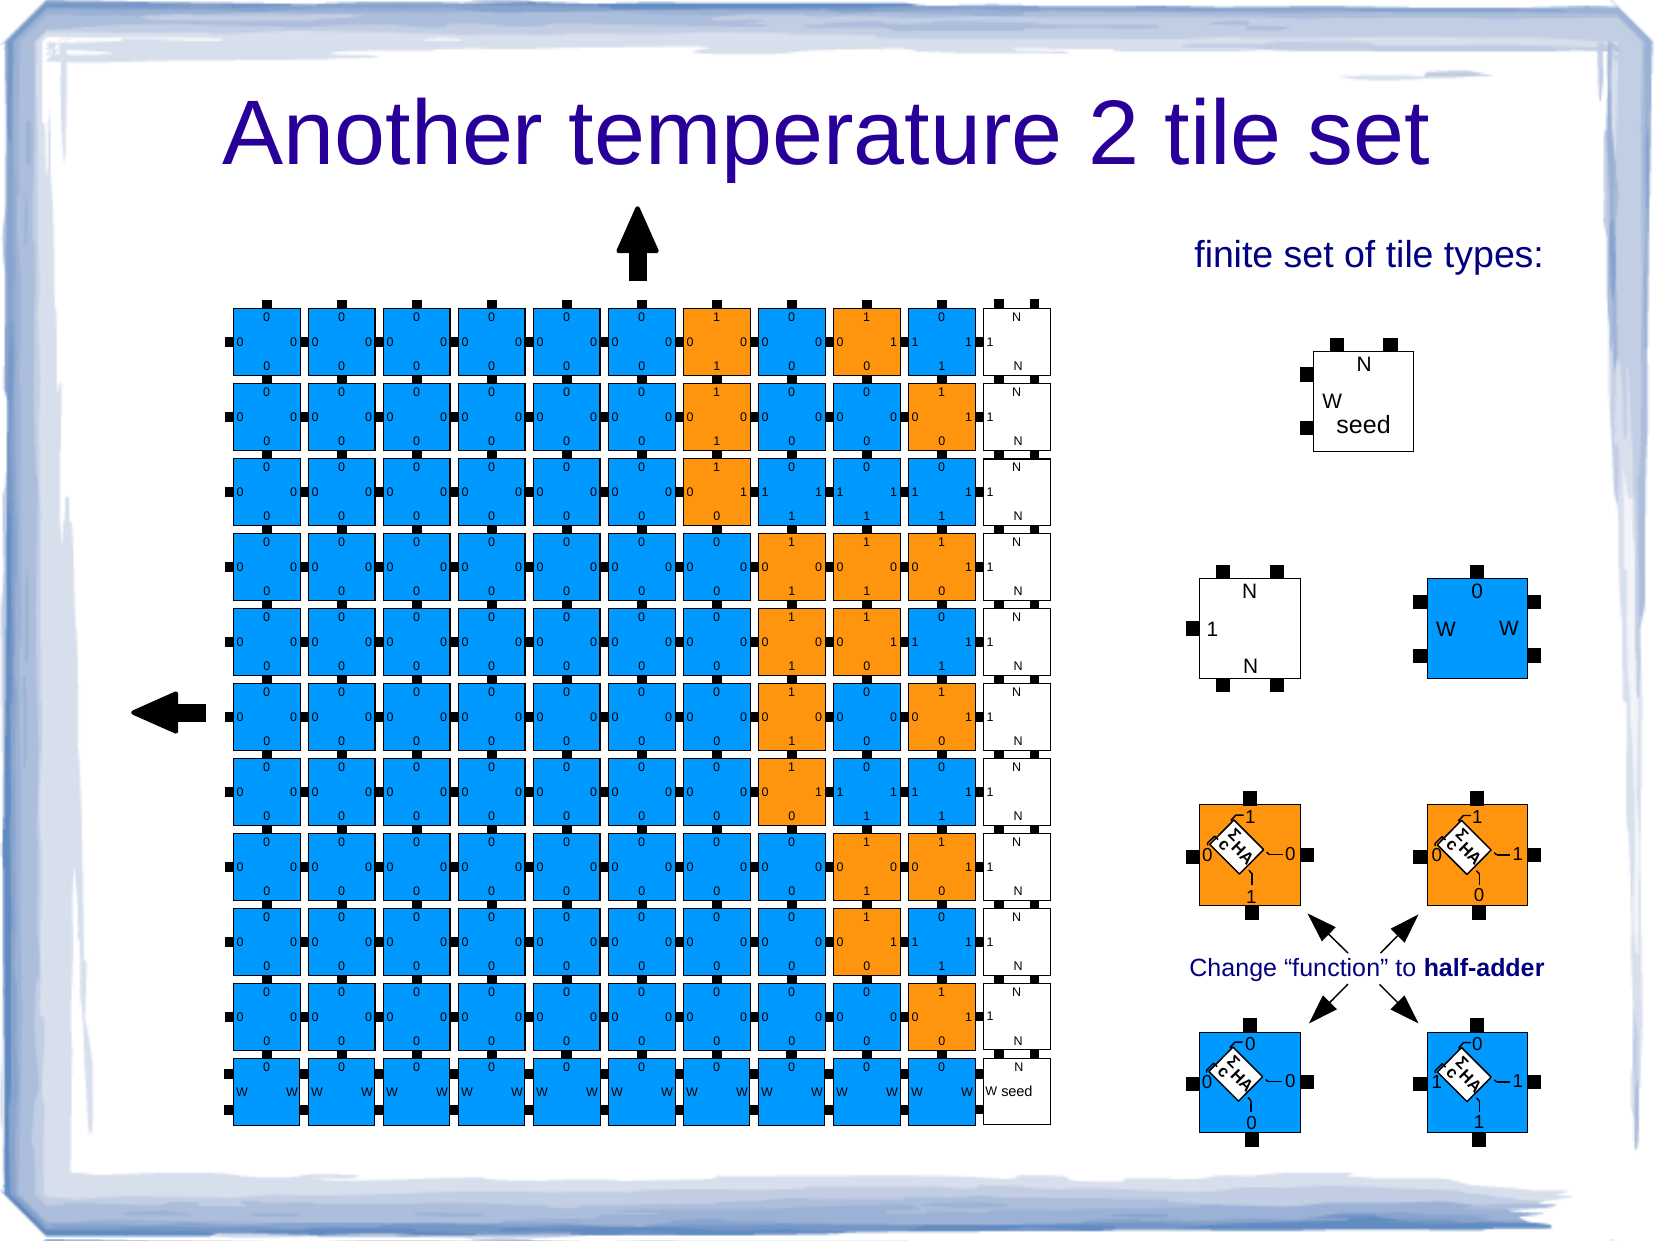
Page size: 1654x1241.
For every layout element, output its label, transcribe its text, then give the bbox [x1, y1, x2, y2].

text_box [937, 1051, 947, 1058]
text_box 0 [334, 383, 349, 401]
text_box [937, 751, 947, 758]
text_box 0 [383, 783, 397, 802]
text_box 1 [887, 333, 901, 351]
text_box N [1012, 432, 1024, 451]
text_box [712, 376, 722, 383]
text_box 0 [261, 507, 273, 526]
text_box 0 [758, 783, 772, 802]
text_box [937, 526, 947, 533]
text_box 0 [636, 957, 648, 976]
text_box 0 [662, 1008, 676, 1026]
text_box [525, 337, 533, 347]
text_box [525, 637, 533, 647]
text_box 0 [334, 983, 349, 1001]
text_box [533, 908, 601, 983]
text_box 0 [362, 633, 375, 651]
text_box [758, 683, 826, 751]
text_box 0 [512, 783, 525, 801]
text_box 1 [710, 308, 724, 326]
text_box seed [983, 1058, 1051, 1125]
text_box [308, 608, 376, 683]
text_box 0 [635, 1058, 649, 1076]
text_box 0 [486, 657, 497, 676]
text_box [862, 676, 872, 683]
text_box 0 [608, 858, 622, 877]
text_box 0 [261, 957, 273, 976]
text_box 0 [334, 458, 349, 476]
text_box [901, 862, 908, 872]
text_box [758, 458, 826, 526]
text_box 0 [383, 1008, 397, 1027]
text_box [976, 412, 983, 422]
text_box 0 [587, 483, 600, 501]
text_box 0 [559, 908, 574, 926]
text_box N [1010, 533, 1024, 552]
text_box 0 [1471, 882, 1487, 907]
text_box [375, 412, 383, 422]
text_box 0 [833, 408, 847, 427]
text_box 0 [587, 1008, 600, 1026]
text_box 0 [1199, 1070, 1215, 1094]
text_box 0 [383, 858, 397, 877]
text_box 0 [383, 558, 397, 577]
text_box [608, 533, 676, 601]
text_box 1 [786, 732, 798, 751]
text_box HA [1228, 1066, 1258, 1097]
text_box [712, 526, 722, 533]
text_box 0 [833, 633, 847, 652]
text_box [675, 337, 683, 347]
text_box 0 [833, 708, 847, 727]
text_box 0 [635, 833, 649, 851]
text_box 0 [711, 582, 723, 601]
text_box [901, 712, 908, 722]
text_box [1472, 1135, 1486, 1147]
text_box [600, 712, 608, 722]
text_box 1 [962, 333, 976, 351]
text_box [862, 601, 872, 608]
text_box 0 [683, 633, 697, 652]
text_box 0 [587, 633, 600, 651]
text_box [1301, 848, 1314, 862]
text_box [683, 983, 751, 1051]
text_box 0 [608, 558, 622, 577]
text_box 1 [785, 608, 799, 626]
text_box 0 [409, 758, 424, 776]
text_box 0 [362, 708, 375, 726]
text_box [937, 826, 947, 833]
text_box 0 [484, 683, 499, 701]
text_box 0 [383, 933, 397, 952]
text_box 0 [786, 357, 798, 376]
text_box [826, 862, 833, 872]
text_box [676, 712, 683, 722]
text_box [533, 608, 601, 683]
text_box 0 [936, 432, 948, 451]
text_box [383, 308, 451, 383]
text_box 0 [260, 683, 274, 701]
text_box W [1313, 381, 1351, 422]
text_box [862, 1051, 872, 1058]
text_box [1245, 909, 1259, 920]
text_box [976, 637, 983, 647]
text_box 1 [710, 383, 724, 401]
text_box [608, 908, 676, 976]
text_box 0 [737, 933, 751, 951]
text_box 1 [983, 708, 997, 726]
text_box 0 [608, 783, 622, 802]
text_box 1 [887, 783, 901, 801]
text_box 0 [484, 908, 499, 926]
text_box [825, 562, 833, 572]
text_box [750, 337, 758, 347]
text_box W [458, 1083, 476, 1102]
text_box [937, 601, 947, 608]
text_box 1 [785, 683, 799, 701]
text_box 0 [486, 1032, 497, 1051]
text_box 0 [287, 858, 301, 876]
text_box [308, 983, 376, 1058]
text_box Σ [1453, 1053, 1471, 1071]
text_box 0 [887, 708, 901, 726]
text_box [233, 533, 301, 601]
text_box [375, 637, 383, 647]
text_box 0 [336, 582, 347, 601]
text_box 1 [861, 507, 873, 526]
text_box [1186, 850, 1199, 864]
text_box W [533, 1083, 551, 1102]
text_box 0 [833, 333, 847, 352]
text_box [1383, 338, 1398, 352]
text_box [533, 983, 601, 1058]
text_box 0 [411, 582, 422, 601]
text_box 0 [812, 858, 826, 876]
text_box 0 [334, 908, 349, 926]
text_box 1 [1507, 842, 1528, 867]
text_box 0 [812, 633, 826, 651]
text_box 0 [484, 458, 499, 476]
text_box [533, 758, 601, 833]
text_box [233, 758, 301, 826]
text_box N [1010, 308, 1024, 327]
text_box 0 [833, 933, 847, 952]
text_box 1 [935, 683, 949, 701]
text_box 0 [411, 732, 422, 751]
text_box 0 [662, 408, 676, 426]
text_box 0 [486, 957, 497, 976]
text_box 0 [861, 1032, 873, 1051]
text_box 0 [512, 558, 525, 576]
text_box 0 [458, 333, 472, 352]
text_box 0 [861, 732, 873, 751]
text_box 0 [1427, 843, 1447, 867]
text_box 1 [935, 533, 949, 551]
text_box [758, 833, 826, 901]
text_box [1199, 565, 1301, 692]
text_box 0 [287, 408, 301, 426]
text_box [375, 787, 383, 797]
text_box 1 [935, 983, 949, 1001]
text_box [712, 676, 722, 683]
text_box 1 [936, 807, 948, 826]
text_box 0 [287, 483, 301, 501]
text_box [750, 562, 758, 572]
text_box [1245, 1135, 1259, 1147]
text_box [833, 533, 901, 601]
text_box 0 [935, 608, 949, 626]
text_box 0 [561, 507, 572, 526]
text_box 0 [786, 882, 798, 901]
text_box 1 [861, 582, 873, 601]
text_box 0 [233, 333, 247, 352]
text_box [676, 787, 683, 797]
text_box 0 [860, 758, 874, 776]
text_box 0 [533, 483, 547, 502]
text_box N [1013, 1058, 1025, 1076]
text_box [375, 487, 383, 497]
text_box 0 [308, 558, 322, 577]
text_box N [1012, 657, 1024, 676]
text_box seed [1313, 351, 1414, 452]
text_box [225, 937, 233, 947]
text_box [937, 901, 947, 908]
text_box [637, 826, 647, 833]
text_box [826, 787, 833, 797]
text_box [458, 608, 526, 683]
text_box [458, 908, 526, 983]
text_box 0 [711, 507, 723, 526]
text_box 0 [758, 408, 772, 427]
text_box 1 [962, 408, 976, 426]
text_box 1 [1471, 1110, 1487, 1135]
text_box [233, 908, 301, 976]
text_box [683, 833, 751, 901]
text_box 0 [411, 507, 422, 526]
text_box 0 [486, 357, 497, 376]
text_box [458, 683, 526, 758]
text_box 0 [561, 882, 572, 901]
text_box [608, 833, 676, 901]
text_box [533, 533, 601, 608]
text_box [450, 712, 458, 722]
text_box 0 [636, 732, 648, 751]
text_box [751, 487, 758, 497]
text_box 0 [662, 633, 676, 651]
text_box 0 [458, 858, 472, 877]
text_box 0 [758, 1008, 772, 1027]
text_box W [733, 1083, 750, 1101]
text_box 0 [383, 408, 397, 427]
text_box 0 [533, 933, 547, 952]
text_box 0 [936, 1032, 948, 1051]
text_box [901, 412, 908, 422]
text_box [233, 308, 301, 376]
text_box 0 [833, 858, 847, 877]
text_box 1 [861, 807, 873, 826]
text_box 0 [636, 432, 648, 451]
text_box [375, 712, 383, 722]
text_box 0 [437, 633, 450, 651]
text_box [233, 608, 301, 676]
text_box W [983, 1082, 999, 1101]
text_box [1470, 1018, 1484, 1032]
text_box 1 [983, 783, 997, 801]
text_box 0 [784, 1058, 799, 1076]
text_box 0 [484, 1058, 499, 1076]
text_box 0 [484, 383, 499, 401]
text_box [826, 937, 833, 947]
text_box 0 [486, 507, 497, 526]
text_box 0 [233, 1008, 247, 1027]
text_box 0 [608, 333, 622, 352]
text_box 0 [287, 1008, 301, 1026]
text_box [751, 787, 758, 797]
text_box 0 [336, 507, 347, 526]
text_box 1 [861, 882, 873, 901]
text_box N [1010, 683, 1024, 701]
text_box 0 [711, 807, 723, 826]
text_box 0 [308, 933, 322, 952]
text_box 0 [1243, 1110, 1260, 1135]
text_box 0 [458, 933, 472, 952]
text_box 0 [261, 582, 273, 601]
text_box [833, 608, 901, 676]
text_box 0 [758, 558, 772, 577]
text_box [908, 683, 976, 751]
text_box 0 [587, 783, 600, 801]
text_box [608, 458, 676, 526]
text_box [1413, 850, 1427, 864]
text_box 0 [559, 383, 574, 401]
text_box [262, 976, 272, 983]
text_box 0 [334, 833, 349, 851]
text_box 1 [983, 558, 997, 576]
text_box [683, 533, 751, 601]
text_box 1 [983, 633, 997, 651]
text_box 0 [533, 408, 547, 427]
text_box [976, 1012, 983, 1021]
text_box 0 [662, 858, 676, 876]
text_box [683, 458, 751, 526]
text_box 0 [662, 933, 676, 951]
text_box 0 [561, 657, 572, 676]
text_box [450, 337, 458, 347]
text_box 0 [512, 933, 525, 951]
text_box 0 [737, 783, 751, 801]
text_box N [1012, 357, 1024, 376]
text_box [600, 412, 608, 422]
text_box 1 [710, 458, 724, 476]
text_box [758, 908, 826, 976]
text_box 0 [608, 408, 622, 427]
text_box 0 [561, 957, 572, 976]
text_box 0 [1239, 1032, 1260, 1056]
text_box 0 [334, 1058, 349, 1076]
text_box [976, 337, 983, 347]
text_box [676, 562, 683, 572]
text_box 0 [860, 383, 874, 401]
text_box [637, 376, 647, 383]
text_box 0 [334, 533, 349, 551]
text_box [787, 976, 797, 983]
text_box N [1012, 882, 1024, 901]
text_box [450, 1012, 458, 1022]
text_box 1 [860, 908, 874, 926]
text_box 0 [758, 933, 772, 952]
text_box [683, 308, 751, 376]
text_box N [1010, 459, 1024, 477]
text_box W [659, 1083, 676, 1101]
text_box HA [1457, 1067, 1487, 1097]
text_box 0 [409, 608, 424, 626]
text_box 0 [887, 858, 901, 876]
text_box W [908, 1083, 926, 1102]
text_box 0 [635, 758, 649, 776]
text_box 0 [636, 882, 648, 901]
text_box [758, 608, 826, 676]
text_box [712, 826, 722, 833]
text_box c [1216, 1064, 1232, 1080]
text_box [976, 787, 983, 797]
text_box 0 [561, 1032, 572, 1051]
text_box 0 [936, 882, 948, 901]
text_box 0 [233, 783, 247, 802]
text_box [1528, 848, 1541, 862]
text_box 0 [683, 333, 697, 352]
text_box [1413, 1077, 1427, 1091]
text_box 0 [812, 333, 826, 351]
text_box [637, 526, 647, 533]
text_box 0 [484, 308, 499, 326]
text_box [1470, 791, 1484, 804]
text_box 0 [512, 483, 525, 501]
text_box 0 [287, 558, 301, 576]
text_box 0 [484, 758, 499, 776]
text_box 0 [409, 533, 424, 551]
text_box [751, 1012, 758, 1022]
text_box [826, 712, 833, 722]
text_box W [808, 1083, 825, 1101]
text_box 0 [533, 858, 547, 877]
text_box 0 [486, 732, 497, 751]
text_box [676, 637, 683, 647]
text_box 0 [260, 608, 274, 626]
text_box 0 [635, 608, 649, 626]
text_box 0 [785, 983, 799, 1001]
text_box [600, 637, 608, 647]
text_box 0 [411, 957, 422, 976]
text_box [308, 533, 376, 608]
text_box 1 [962, 483, 976, 501]
text_box 0 [233, 483, 247, 502]
text_box 0 [308, 708, 322, 727]
text_box [976, 862, 983, 872]
text_box 1 [983, 483, 997, 502]
text_box 0 [533, 783, 547, 802]
text_box N [1010, 983, 1024, 1001]
text_box 0 [1464, 578, 1490, 605]
text_box [908, 983, 976, 1051]
text_box 0 [362, 1008, 375, 1026]
text_box 1 [833, 483, 847, 502]
title Change “function” to half-adder [1159, 948, 1575, 988]
text_box 0 [785, 908, 799, 926]
text_box c [1444, 837, 1461, 853]
text_box 0 [458, 783, 472, 802]
text_box finite set of tile types: [1179, 226, 1593, 284]
text_box 0 [409, 908, 424, 926]
text_box 0 [561, 732, 572, 751]
text_box 0 [662, 783, 676, 801]
text_box 0 [1280, 842, 1301, 867]
text_box 0 [758, 858, 772, 877]
text_box 0 [758, 633, 772, 652]
text_box [712, 1051, 722, 1058]
text_box [862, 976, 872, 983]
text_box [450, 637, 458, 647]
text_box 0 [812, 1008, 826, 1026]
text_box [676, 1012, 683, 1022]
text_box 1 [983, 1008, 997, 1026]
text_box [758, 758, 826, 826]
text_box [308, 683, 376, 758]
text_box [608, 383, 676, 451]
text_box [301, 412, 308, 422]
text_box [225, 337, 233, 347]
text_box 0 [261, 357, 273, 376]
text_box 0 [512, 633, 525, 651]
text_box 0 [786, 432, 798, 451]
text_box [383, 383, 451, 458]
text_box 0 [287, 933, 301, 951]
text_box [301, 937, 308, 947]
text_box 0 [437, 708, 450, 726]
text_box [600, 937, 608, 947]
text_box [862, 901, 872, 908]
text_box 0 [233, 558, 247, 577]
text_box 1 [962, 633, 976, 651]
text_box [301, 487, 308, 497]
text_box 0 [336, 732, 347, 751]
text_box 0 [587, 558, 600, 576]
text_box 0 [486, 882, 497, 901]
text_box 1 [936, 657, 948, 676]
text_box W [1427, 609, 1465, 649]
text_box [225, 562, 233, 572]
text_box 1 [908, 333, 922, 352]
text_box [908, 908, 976, 976]
text_box [637, 300, 647, 308]
text_box [937, 376, 947, 383]
text_box [908, 308, 976, 376]
text_box 0 [559, 533, 574, 551]
text_box 0 [833, 1008, 847, 1027]
text_box W [1490, 608, 1528, 649]
text_box 0 [411, 882, 422, 901]
text_box [375, 862, 383, 872]
text_box [712, 601, 722, 608]
text_box [301, 337, 308, 347]
text_box [637, 451, 647, 458]
title Another temperature 2 tile set [82, 57, 1571, 209]
text_box [525, 412, 533, 422]
text_box [676, 862, 683, 872]
text_box 0 [636, 807, 648, 826]
text_box 0 [785, 308, 799, 326]
text_box 0 [559, 458, 574, 476]
text_box [301, 712, 308, 722]
text_box [712, 300, 722, 308]
text_box N [1010, 908, 1024, 926]
text_box [683, 683, 751, 751]
text_box [301, 1012, 308, 1022]
text_box [525, 712, 533, 722]
text_box 0 [908, 408, 922, 427]
text_box 1 [908, 783, 922, 802]
text_box [600, 1012, 608, 1022]
text_box Σ [1226, 826, 1243, 844]
text_box [976, 712, 983, 722]
text_box [562, 300, 572, 308]
text_box 0 [860, 983, 874, 1001]
text_box 1 [786, 657, 798, 676]
text_box [375, 562, 383, 572]
text_box [458, 383, 526, 458]
text_box [233, 833, 301, 901]
text_box [450, 562, 458, 572]
text_box [1472, 907, 1486, 920]
text_box [533, 683, 601, 758]
text_box 0 [758, 708, 772, 727]
text_box 0 [737, 558, 751, 576]
text_box 0 [409, 683, 424, 701]
text_box HA [1229, 839, 1259, 869]
text_box [862, 376, 872, 383]
text_box 0 [233, 858, 247, 877]
text_box 0 [260, 833, 274, 851]
text_box 0 [334, 608, 349, 626]
text_box [1413, 578, 1541, 679]
text_box 0 [383, 483, 397, 502]
text_box 0 [512, 858, 525, 876]
text_box [637, 751, 647, 758]
text_box 0 [786, 957, 798, 976]
text_box 0 [383, 333, 397, 352]
text_box 1 [983, 858, 997, 876]
text_box 0 [287, 633, 301, 651]
text_box [712, 976, 722, 983]
text_box 0 [785, 833, 799, 851]
text_box 0 [935, 458, 949, 476]
text_box [412, 300, 422, 308]
text_box W [383, 1083, 401, 1102]
text_box 1 [935, 833, 949, 851]
text_box 0 [484, 608, 499, 626]
text_box [833, 908, 901, 976]
text_box 1 [1507, 1069, 1528, 1094]
text_box 0 [608, 708, 622, 727]
text_box [450, 862, 458, 872]
text_box 1 [936, 357, 948, 376]
text_box [233, 683, 301, 751]
text_box [712, 901, 722, 908]
text_box [983, 299, 1051, 1059]
text_box [525, 487, 533, 497]
text_box 0 [533, 633, 547, 652]
text_box [833, 458, 901, 526]
text_box 0 [411, 432, 422, 451]
text_box [608, 308, 676, 376]
text_box 0 [861, 432, 873, 451]
text_box [637, 901, 647, 908]
text_box [1186, 1077, 1199, 1091]
text_box [608, 683, 676, 751]
text_box 0 [560, 1058, 574, 1076]
text_box 0 [533, 1008, 547, 1027]
text_box [525, 787, 533, 797]
text_box [525, 562, 533, 572]
text_box [608, 758, 676, 826]
text_box [262, 676, 272, 683]
text_box [826, 337, 833, 347]
text_box 0 [635, 983, 649, 1001]
text_box 1 [812, 483, 826, 501]
text_box 0 [860, 683, 874, 701]
text_box 0 [935, 1058, 949, 1076]
text_box 0 [409, 983, 424, 1001]
text_box 0 [336, 357, 347, 376]
text_box [712, 751, 722, 758]
text_box [826, 1012, 833, 1022]
text_box [301, 862, 308, 872]
text_box 1 [908, 633, 922, 652]
text_box 0 [512, 333, 525, 351]
text_box 1 [983, 408, 997, 426]
text_box 0 [710, 683, 724, 701]
text_box 1 [785, 758, 799, 776]
text_box 0 [936, 732, 948, 751]
text_box 0 [786, 807, 798, 826]
text_box [676, 487, 683, 497]
text_box [262, 826, 272, 833]
text_box 1 [1239, 804, 1260, 829]
text_box 0 [785, 383, 799, 401]
text_box [533, 383, 601, 458]
text_box [308, 383, 376, 458]
text_box [901, 937, 908, 947]
text_box 0 [936, 582, 948, 601]
text_box [1427, 1032, 1528, 1133]
text_box 0 [233, 708, 247, 727]
text_box 0 [737, 333, 751, 351]
text_box Σ [1225, 1053, 1243, 1071]
text_box W [283, 1083, 300, 1101]
text_box 0 [635, 533, 649, 551]
text_box 0 [287, 783, 301, 801]
text_box 0 [362, 558, 375, 576]
text_box [675, 412, 683, 422]
text_box [862, 451, 872, 458]
text_box [337, 300, 347, 308]
text_box 0 [533, 558, 547, 577]
text_box 0 [437, 558, 450, 576]
text_box [262, 300, 272, 308]
text_box [683, 383, 751, 451]
text_box 0 [308, 483, 322, 502]
text_box 1 [983, 933, 997, 951]
text_box 0 [635, 308, 649, 326]
text_box [1301, 1075, 1314, 1089]
text_box 0 [861, 957, 873, 976]
text_box 0 [908, 558, 922, 577]
text_box [375, 337, 383, 347]
text_box [600, 562, 608, 572]
text_box 0 [484, 983, 499, 1001]
text_box [758, 533, 826, 601]
text_box [525, 1012, 533, 1022]
text_box 0 [437, 408, 450, 426]
text_box 0 [812, 558, 826, 576]
text_box 0 [334, 683, 349, 701]
text_box 1 [936, 957, 948, 976]
text_box 0 [786, 1032, 798, 1051]
text_box [458, 308, 526, 383]
text_box 0 [635, 683, 649, 701]
text_box 0 [559, 308, 574, 326]
text_box 0 [362, 858, 375, 876]
text_box HA [1457, 840, 1487, 870]
text_box 0 [683, 408, 697, 427]
text_box [751, 412, 758, 422]
text_box 1 [860, 833, 874, 851]
text_box 0 [308, 333, 322, 352]
text_box [1528, 1075, 1541, 1089]
text_box [683, 608, 751, 676]
text_box [1300, 421, 1314, 435]
text_box 0 [711, 1032, 723, 1051]
text_box [1427, 804, 1528, 906]
text_box [308, 758, 376, 833]
text_box [383, 608, 451, 683]
text_box [383, 533, 451, 608]
text_box [600, 862, 608, 872]
text_box N [1012, 807, 1024, 826]
text_box W [608, 1083, 626, 1102]
text_box 0 [635, 383, 649, 401]
text_box 0 [887, 1008, 901, 1026]
text_box [787, 526, 797, 533]
text_box [826, 412, 833, 422]
text_box W [308, 1083, 326, 1102]
text_box 0 [887, 558, 901, 576]
text_box W [833, 1083, 851, 1102]
text_box [458, 758, 526, 833]
text_box [787, 676, 797, 683]
text_box [1199, 804, 1301, 906]
text_box 0 [336, 1032, 347, 1051]
text_box [1243, 1018, 1257, 1032]
text_box W [884, 1083, 901, 1101]
text_box 0 [533, 333, 547, 352]
text_box 0 [812, 933, 826, 951]
text_box [787, 451, 797, 458]
text_box 0 [861, 357, 873, 376]
text_box 1 [1466, 804, 1487, 829]
text_box 0 [308, 633, 322, 652]
text_box 0 [812, 408, 826, 426]
text_box 0 [636, 507, 648, 526]
text_box 0 [1199, 843, 1215, 867]
text_box 0 [711, 882, 723, 901]
text_box [976, 562, 983, 572]
text_box 0 [486, 582, 497, 601]
text_box 1 [711, 432, 723, 451]
text_box 0 [812, 708, 826, 726]
text_box [637, 1051, 647, 1058]
text_box [637, 601, 647, 608]
text_box 0 [636, 657, 648, 676]
text_box 1 [737, 483, 751, 501]
text_box 0 [683, 558, 697, 577]
text_box 1 [908, 483, 922, 502]
text_box 0 [308, 783, 322, 802]
text_box 0 [737, 1008, 751, 1026]
text_box 0 [662, 708, 676, 726]
text_box [301, 562, 308, 572]
text_box [683, 758, 751, 826]
text_box [458, 983, 526, 1058]
text_box 0 [711, 957, 723, 976]
text_box 0 [437, 933, 450, 951]
text_box 0 [737, 708, 751, 726]
text_box [525, 862, 533, 872]
text_box 0 [636, 357, 648, 376]
text_box [533, 833, 601, 908]
text_box N [1010, 758, 1024, 777]
text_box 0 [635, 458, 649, 476]
text_box N [1230, 652, 1271, 679]
text_box 0 [308, 858, 322, 877]
text_box 0 [362, 933, 375, 951]
text_box 0 [710, 533, 724, 551]
text_box 0 [458, 1008, 472, 1027]
text_box 1 [962, 1008, 976, 1026]
text_box W [758, 1083, 776, 1102]
text_box 0 [559, 608, 574, 626]
text_box 0 [636, 582, 648, 601]
text_box 0 [559, 983, 574, 1001]
text_box [262, 901, 272, 908]
text_box 1 [711, 357, 723, 376]
text_box 0 [737, 633, 751, 651]
text_box 0 [785, 458, 799, 476]
text_box [937, 300, 947, 308]
text_box 1 [1199, 615, 1226, 642]
text_box N [1012, 1032, 1024, 1050]
text_box 0 [308, 408, 322, 427]
text_box 0 [411, 357, 422, 376]
text_box 0 [710, 908, 724, 926]
text_box 0 [409, 1058, 424, 1076]
text_box 0 [711, 657, 723, 676]
text_box [676, 937, 683, 947]
picture [0, 0, 1654, 1241]
text_box [533, 458, 601, 533]
text_box [758, 983, 826, 1058]
text_box 0 [635, 908, 649, 926]
text_box [758, 383, 826, 451]
text_box 1 [860, 533, 874, 551]
text_box [750, 637, 758, 647]
text_box 0 [608, 483, 622, 502]
text_box [833, 758, 901, 826]
text_box [976, 937, 983, 947]
text_box 0 [437, 858, 450, 876]
text_box 0 [711, 732, 723, 751]
text_box [1330, 338, 1344, 352]
text_box 1 [860, 308, 874, 326]
text_box 0 [608, 933, 622, 952]
text_box [826, 637, 833, 647]
text_box 0 [437, 1008, 450, 1026]
text_box 0 [458, 708, 472, 727]
text_box [1243, 791, 1257, 804]
text_box [383, 983, 451, 1058]
text_box 0 [486, 807, 497, 826]
text_box [301, 787, 308, 797]
text_box 0 [587, 333, 600, 351]
text_box [637, 976, 647, 983]
text_box 0 [887, 408, 901, 426]
text_box [862, 526, 872, 533]
text_box 0 [908, 1008, 922, 1027]
text_box 0 [458, 408, 472, 427]
text_box [225, 637, 233, 647]
text_box 0 [662, 333, 676, 351]
text_box 0 [261, 432, 273, 451]
text_box 0 [261, 1032, 273, 1051]
text_box [233, 458, 301, 526]
text_box 1 [860, 608, 874, 626]
text_box 1 [812, 783, 826, 801]
text_box 1 [833, 783, 847, 802]
text_box [787, 376, 797, 383]
text_box [901, 637, 908, 647]
text_box [937, 451, 947, 458]
text_box 0 [233, 933, 247, 952]
text_box 0 [409, 383, 424, 401]
text_box 0 [935, 308, 949, 326]
text_box [301, 637, 308, 647]
text_box 0 [559, 833, 574, 851]
text_box N [1010, 833, 1024, 851]
text_box [233, 383, 301, 451]
text_box [976, 487, 983, 497]
text_box [1186, 621, 1199, 636]
text_box [600, 787, 608, 797]
text_box 0 [336, 432, 347, 451]
text_box [375, 937, 383, 947]
text_box c [1444, 1065, 1461, 1081]
text_box 0 [710, 758, 724, 776]
text_box [683, 908, 751, 976]
text_box 0 [737, 408, 751, 426]
text_box [262, 751, 272, 758]
text_box N [1229, 578, 1270, 605]
text_box 0 [683, 858, 697, 877]
text_box 0 [409, 458, 424, 476]
text_box 1 [962, 858, 976, 876]
text_box [224, 1058, 984, 1126]
text_box [533, 308, 601, 383]
text_box 0 [336, 807, 347, 826]
text_box [908, 758, 976, 826]
text_box [908, 458, 976, 526]
text_box 0 [437, 333, 450, 351]
text_box c [1217, 837, 1233, 853]
text_box [225, 787, 233, 797]
text_box 0 [336, 882, 347, 901]
text_box [937, 676, 947, 683]
text_box 0 [383, 633, 397, 652]
text_box W [508, 1083, 525, 1101]
text_box 0 [1280, 1069, 1301, 1094]
text_box 0 [362, 483, 375, 501]
text_box [608, 608, 676, 676]
text_box 0 [484, 533, 499, 551]
text_box 0 [908, 858, 922, 877]
text_box 0 [710, 833, 724, 851]
text_box 0 [260, 308, 274, 326]
text_box 0 [860, 458, 874, 476]
text_box [262, 526, 272, 533]
text_box 0 [512, 708, 525, 726]
text_box 1 [786, 582, 798, 601]
text_box 0 [260, 383, 274, 401]
text_box [225, 487, 233, 497]
text_box 1 [1427, 1070, 1447, 1094]
text_box [862, 826, 872, 833]
text_box 0 [737, 858, 751, 876]
text_box 0 [758, 333, 772, 352]
text_box 0 [458, 558, 472, 577]
text_box N [1012, 508, 1024, 526]
text_box 0 [512, 408, 525, 426]
text_box 0 [559, 683, 574, 701]
text_box [787, 901, 797, 908]
text_box 0 [411, 657, 422, 676]
text_box W [959, 1083, 976, 1101]
text_box 0 [411, 807, 422, 826]
text_box N [1344, 351, 1384, 378]
text_box [833, 983, 901, 1051]
text_box [1470, 565, 1484, 578]
text_box Σ [1453, 826, 1471, 844]
text_box [262, 1051, 272, 1058]
text_box 0 [336, 957, 347, 976]
text_box [908, 383, 976, 451]
text_box [600, 487, 608, 497]
text_box [375, 1012, 383, 1022]
text_box [826, 487, 833, 497]
text_box 0 [260, 533, 274, 551]
text_box [262, 451, 272, 458]
text_box [901, 787, 908, 797]
text_box [225, 712, 233, 722]
text_box [833, 308, 901, 376]
text_box 0 [561, 807, 572, 826]
text_box [450, 412, 458, 422]
text_box [758, 308, 826, 376]
text_box 0 [484, 833, 499, 851]
text_box [712, 451, 722, 458]
text_box 1 [936, 507, 948, 526]
text_box W [358, 1083, 375, 1101]
text_box 0 [587, 858, 600, 876]
text_box [487, 300, 497, 308]
text_box 0 [587, 933, 600, 951]
text_box 0 [260, 983, 274, 1001]
text_box 0 [710, 608, 724, 626]
text_box [901, 487, 908, 497]
text_box N [1012, 957, 1024, 976]
text_box 0 [458, 483, 472, 502]
text_box 0 [437, 483, 450, 501]
text_box 1 [1243, 884, 1260, 909]
text_box 0 [260, 758, 274, 776]
text_box 0 [683, 483, 697, 502]
text_box 0 [233, 633, 247, 652]
text_box 1 [785, 533, 799, 551]
text_box 0 [409, 833, 424, 851]
text_box 0 [512, 1008, 525, 1026]
text_box [458, 533, 526, 608]
text_box 0 [935, 908, 949, 926]
text_box 1 [887, 633, 901, 651]
text_box 0 [362, 333, 375, 351]
text_box 0 [261, 807, 273, 826]
text_box [787, 601, 797, 608]
text_box N [1010, 383, 1024, 401]
text_box [233, 983, 301, 1051]
text_box 0 [861, 657, 873, 676]
text_box 0 [935, 758, 949, 776]
text_box 0 [233, 408, 247, 427]
text_box 0 [458, 633, 472, 652]
text_box 0 [383, 708, 397, 727]
text_box 0 [710, 983, 724, 1001]
text_box [637, 676, 647, 683]
text_box 0 [533, 708, 547, 727]
text_box 1 [983, 333, 997, 351]
text_box 0 [559, 758, 574, 776]
text_box [608, 983, 676, 1051]
text_box [937, 976, 947, 983]
text_box [908, 533, 976, 601]
text_box [308, 308, 376, 383]
text_box [833, 833, 901, 901]
text_box [600, 337, 608, 347]
text_box [450, 937, 458, 947]
text_box 1 [758, 483, 772, 502]
text_box 0 [486, 432, 497, 451]
text_box 0 [261, 882, 273, 901]
text_box [908, 833, 976, 901]
text_box 1 [786, 507, 798, 526]
text_box 1 [887, 483, 901, 501]
text_box [787, 300, 797, 308]
text_box [383, 683, 451, 758]
text_box [458, 833, 526, 908]
text_box 0 [833, 558, 847, 577]
text_box [1300, 367, 1314, 382]
text_box 0 [561, 432, 572, 451]
text_box [787, 826, 797, 833]
text_box 0 [561, 582, 572, 601]
text_box 0 [662, 558, 676, 576]
text_box [450, 487, 458, 497]
text_box 1 [935, 383, 949, 401]
text_box [225, 862, 233, 872]
text_box 0 [1466, 1032, 1487, 1056]
text_box 1 [962, 558, 976, 576]
text_box 0 [608, 1008, 622, 1027]
text_box 0 [336, 657, 347, 676]
text_box 1 [962, 783, 976, 801]
text_box 1 [908, 933, 922, 952]
text_box 0 [683, 708, 697, 727]
text_box 0 [308, 1008, 322, 1027]
text_box 1 [887, 933, 901, 951]
text_box N [1012, 582, 1024, 601]
text_box N [1012, 732, 1024, 751]
text_box 0 [908, 708, 922, 727]
text_box 0 [608, 633, 622, 652]
text_box 0 [334, 308, 349, 326]
text_box [308, 458, 376, 533]
text_box 0 [683, 1008, 697, 1027]
text_box [262, 601, 272, 608]
text_box 0 [334, 758, 349, 776]
text_box 0 [259, 1058, 274, 1076]
text_box [908, 608, 976, 676]
text_box 0 [362, 783, 375, 801]
text_box [862, 751, 872, 758]
text_box 0 [587, 408, 600, 426]
text_box 1 [962, 933, 976, 951]
text_box [751, 937, 758, 947]
text_box N [1010, 608, 1024, 627]
text_box 0 [587, 708, 600, 726]
text_box 0 [287, 708, 301, 726]
text_box 0 [260, 458, 274, 476]
text_box [308, 908, 376, 983]
text_box [225, 1012, 233, 1022]
text_box 0 [362, 408, 375, 426]
text_box 0 [287, 333, 301, 351]
text_box W [233, 1083, 251, 1102]
text_box 0 [683, 933, 697, 952]
text_box 0 [437, 783, 450, 801]
text_box [525, 937, 533, 947]
text_box [787, 751, 797, 758]
text_box W [433, 1083, 450, 1101]
text_box [308, 833, 376, 908]
text_box [458, 458, 526, 533]
text_box [262, 376, 272, 383]
text_box [225, 412, 233, 422]
text_box 0 [709, 1058, 724, 1076]
text_box 0 [411, 1032, 422, 1051]
text_box 0 [409, 308, 424, 326]
text_box [862, 300, 872, 308]
text_box 0 [662, 483, 676, 501]
text_box 0 [860, 1058, 874, 1076]
text_box [383, 758, 451, 833]
text_box [901, 1012, 908, 1022]
text_box [901, 562, 908, 572]
text_box [383, 908, 451, 983]
text_box [383, 458, 451, 533]
text_box 0 [561, 357, 572, 376]
text_box 1 [962, 708, 976, 726]
text_box [751, 712, 758, 722]
text_box W [584, 1083, 601, 1101]
text_box [833, 383, 901, 451]
text_box [450, 787, 458, 797]
text_box [901, 337, 908, 347]
text_box 0 [260, 908, 274, 926]
text_box 0 [683, 783, 697, 802]
text_box W [683, 1083, 701, 1102]
text_box 0 [261, 657, 273, 676]
text_box 0 [261, 732, 273, 751]
text_box [1199, 1032, 1301, 1133]
text_box [383, 833, 451, 908]
text_box 0 [636, 1032, 648, 1051]
text_box [751, 862, 758, 872]
text_box [833, 683, 901, 751]
